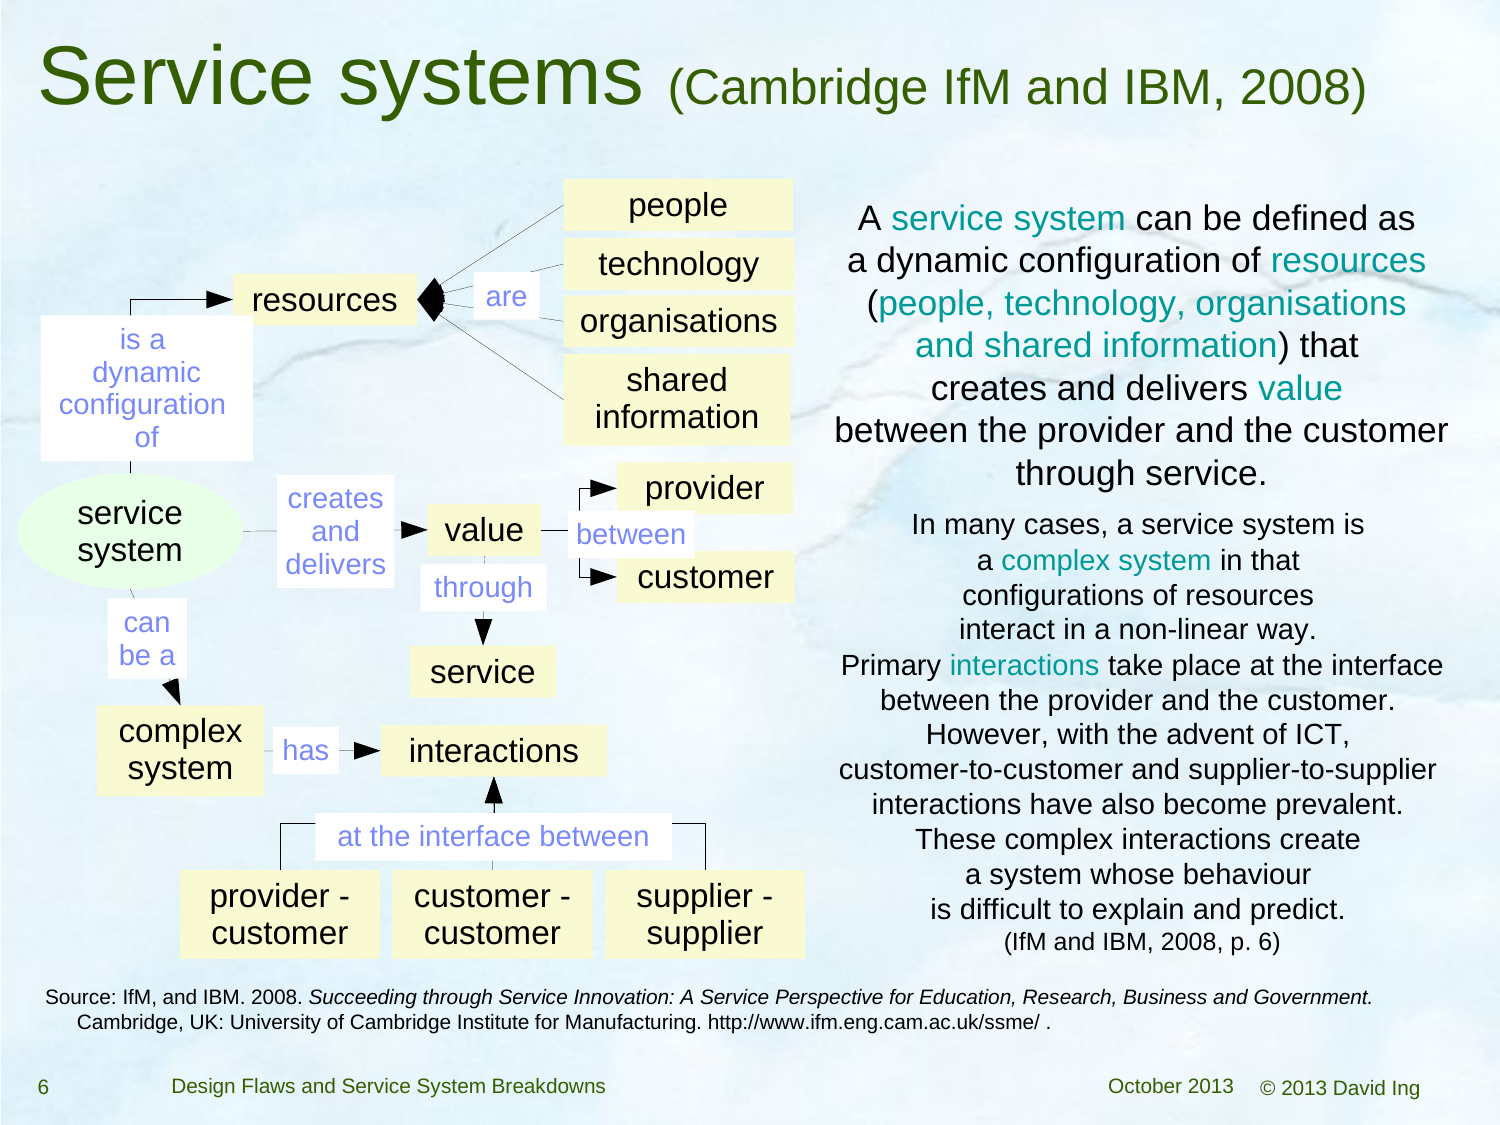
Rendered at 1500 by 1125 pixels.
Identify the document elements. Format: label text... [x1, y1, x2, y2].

text_box through [420, 563, 547, 612]
text_box has [272, 726, 339, 775]
text_box In many cases, a service system is a complex system in that configurations of resources interact in a non-linear way. Primary interactions take place at the interface between the provider and the customer. However, with the advent of ICT, customer-to-customer and supplier-to-supplier interactions have also become prevalent. These complex interactions create a system whose behaviour is difficult to explain and predict. (IfM and IBM, 2008, p. 6) [824, 498, 1483, 978]
text_box is a dynamic configuration of [40, 315, 253, 462]
text_box customer [616, 550, 795, 603]
text_box A service system can be defined as a dynamic configuration of resources (people, technology, organisations and shared information) that creates and delivers value between the provider and the customer through service. [819, 187, 1480, 519]
text_box customer - customer [392, 870, 593, 959]
picture [0, 0, 1500, 1125]
text_box interactions [380, 724, 608, 777]
text_box shared information [563, 354, 791, 446]
text_box complex system [97, 705, 265, 797]
text_box provider [616, 462, 793, 515]
text_box Source: IfM, and IBM. 2008. Succeeding through Service Innovation: A Service Perspective for Education, Research, Business and Government. Cambridge, UK: University of Cambridge Institute for Manufacturing. http://www.ifm.eng.cam.ac.uk/ssme/ . - [30, 976, 1427, 1052]
text_box are [473, 272, 540, 320]
text_box service system [17, 473, 243, 590]
text_box technology [563, 238, 795, 290]
text_box creates and delivers [277, 474, 395, 589]
text_box supplier - supplier [605, 870, 806, 959]
text_box provider - customer [179, 870, 380, 959]
text_box service [410, 645, 556, 698]
text_box value [427, 503, 542, 556]
text_box can be a [107, 598, 187, 679]
text_box at the interface between [315, 813, 672, 861]
text_box resources [232, 273, 418, 326]
text_box organisations [563, 295, 795, 348]
text_box people [563, 178, 793, 231]
text_box between [568, 510, 695, 559]
title Service systems (Cambridge IfM and IBM, 2008) [37, 37, 1463, 152]
